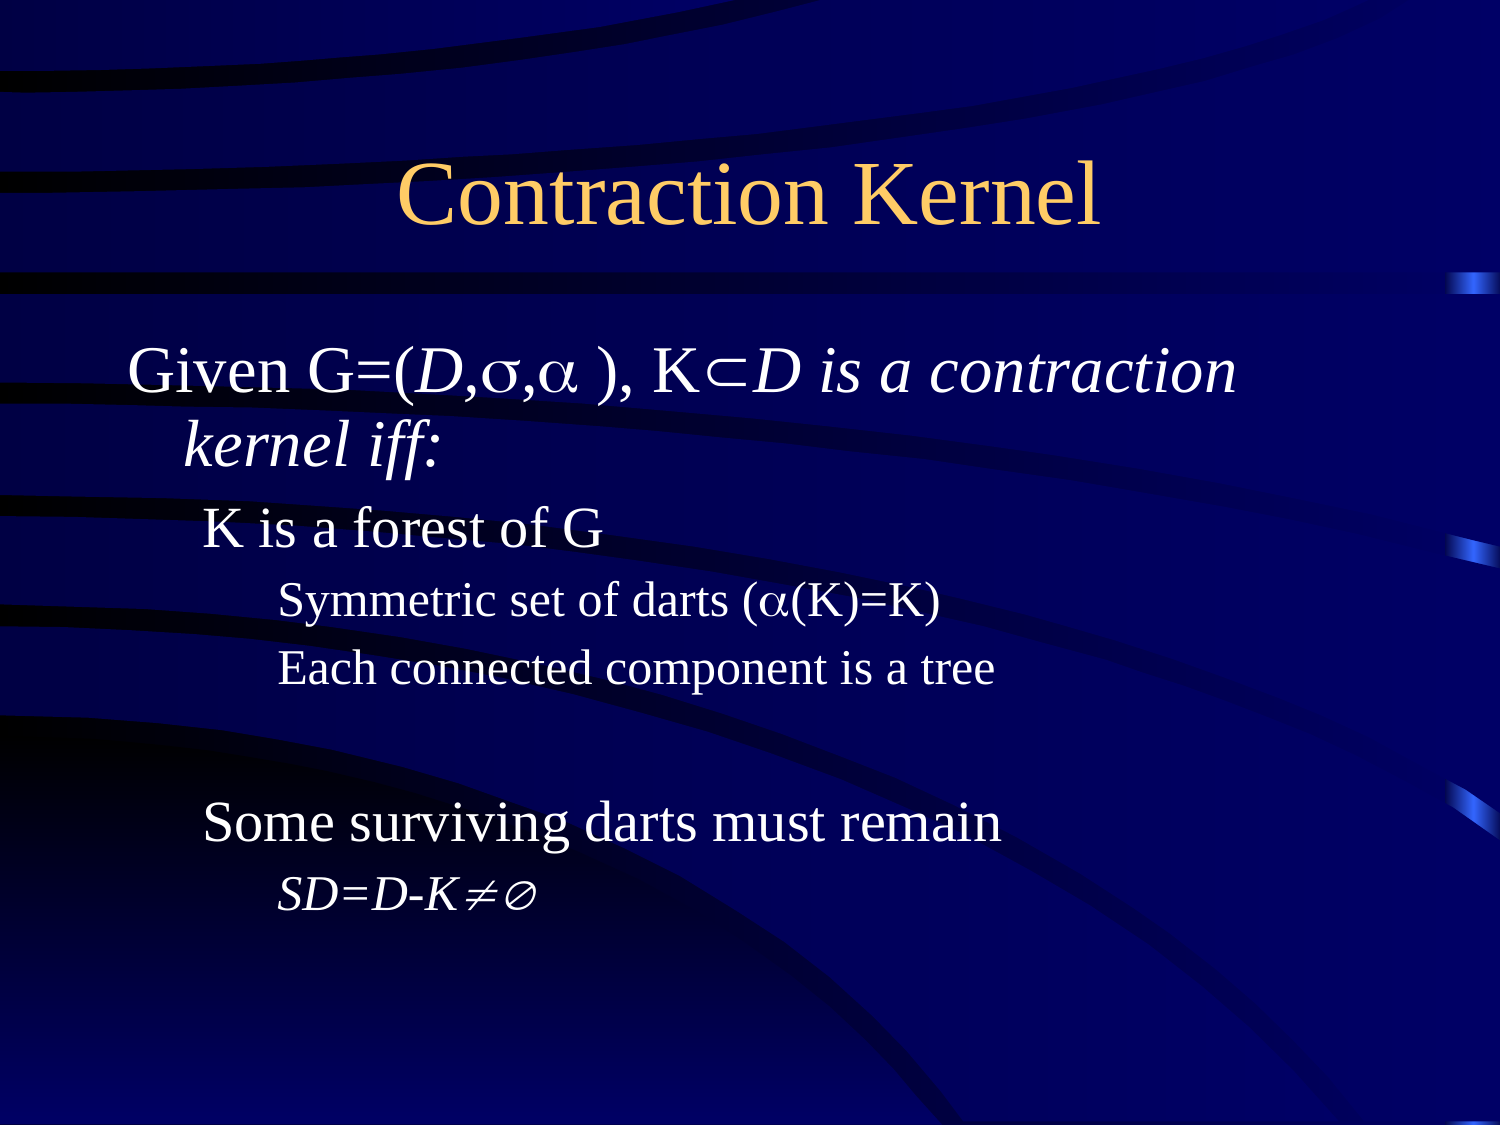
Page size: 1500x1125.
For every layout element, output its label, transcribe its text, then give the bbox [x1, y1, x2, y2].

list Given G=(D,, ), KD is a contraction kernel iff: K is a forest of G Symmetric set of darts ((K)=K) Each connected component is a tree Some surviving darts must remain SD=D-K [112, 324, 1388, 1001]
title Contraction Kernel [112, 99, 1388, 288]
